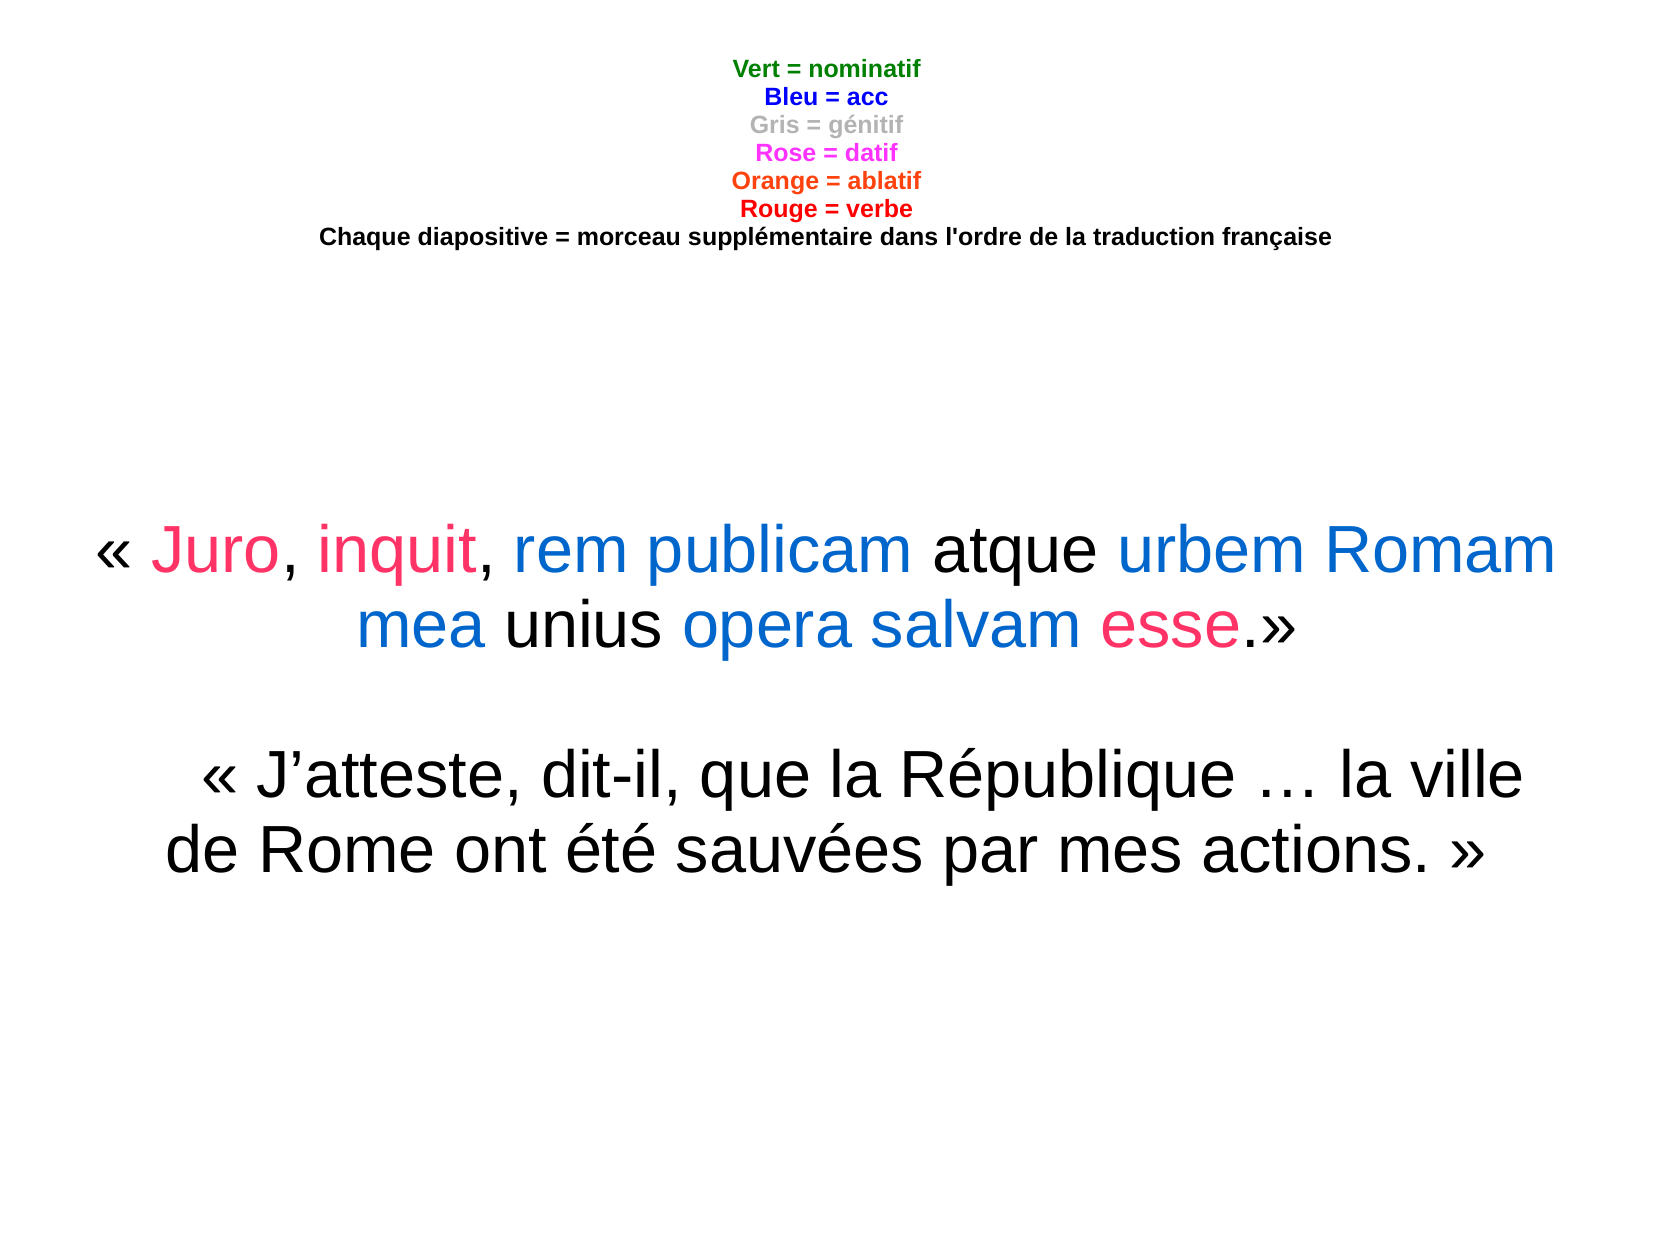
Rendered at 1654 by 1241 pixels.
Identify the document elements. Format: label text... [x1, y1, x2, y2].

subtitle « Juro, inquit, rem publicam atque urbem Romam mea unius opera salvam esse.» « J’atteste, dit-il, que la République … la ville de Rome ont été sauvées par mes actions. » [82, 290, 1571, 1109]
title Vert = nominatif Bleu = acc Gris = génitif Rose = datif Orange = ablatif Rouge = verbe Chaque diapositive = morceau supplémentaire dans l'ordre de la traduction française [82, 49, 1571, 257]
